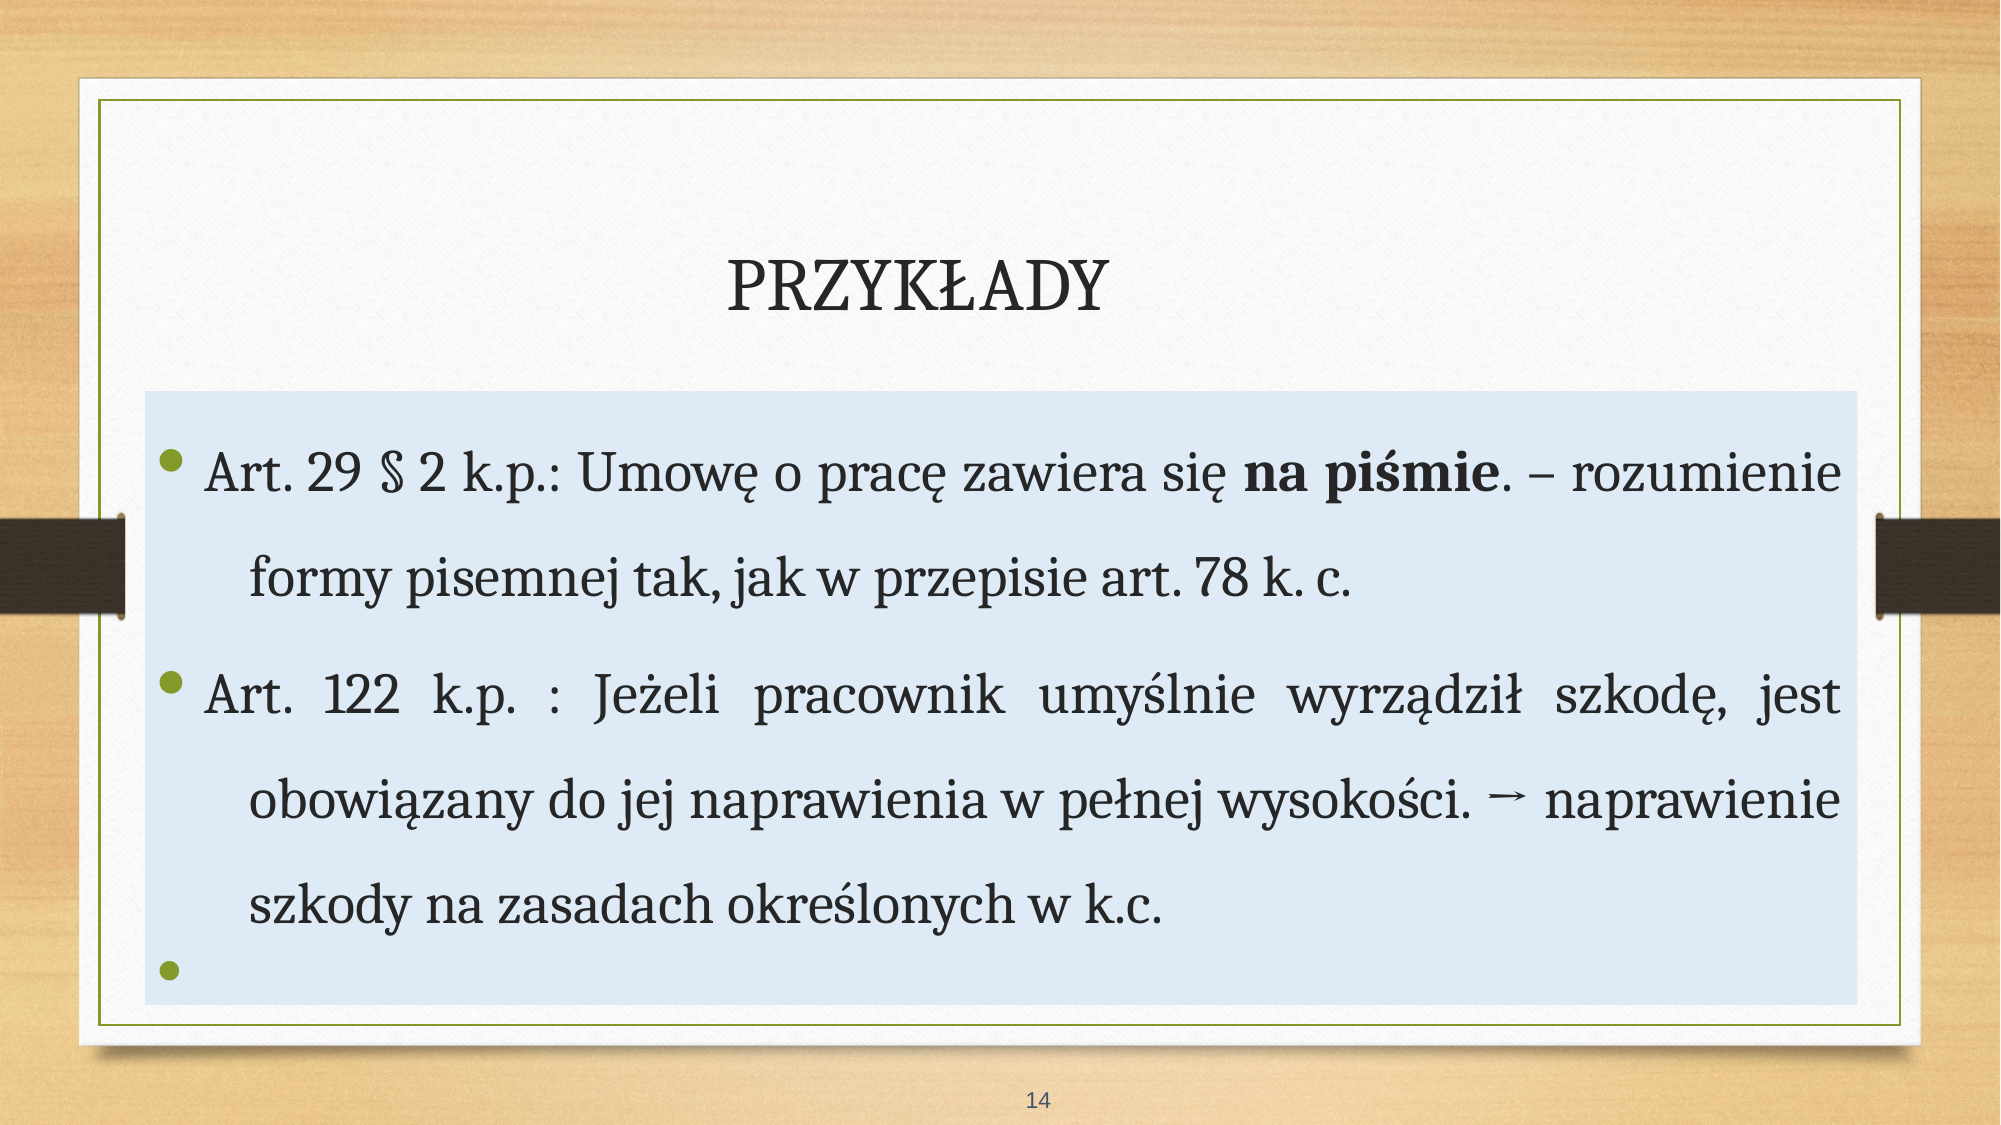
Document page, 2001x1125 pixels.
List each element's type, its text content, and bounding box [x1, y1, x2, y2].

text_box ‹#› [1025, 1075, 1123, 1114]
title PRZYKŁADY [324, 149, 1513, 391]
list Art. 29 § 2 k.p.: Umowę o pracę zawiera się na piśmie. – rozumienie formy pisemnej tak, jak w przepisie art. 78 k. c. Art. 122 k.p. : Jeżeli pracownik umyślnie wyrządził szkodę, jest obowiązany do jej naprawienia w pełnej wysokości. → naprawienie szkody na zasadach określonych w k.c. [144, 391, 1858, 1005]
